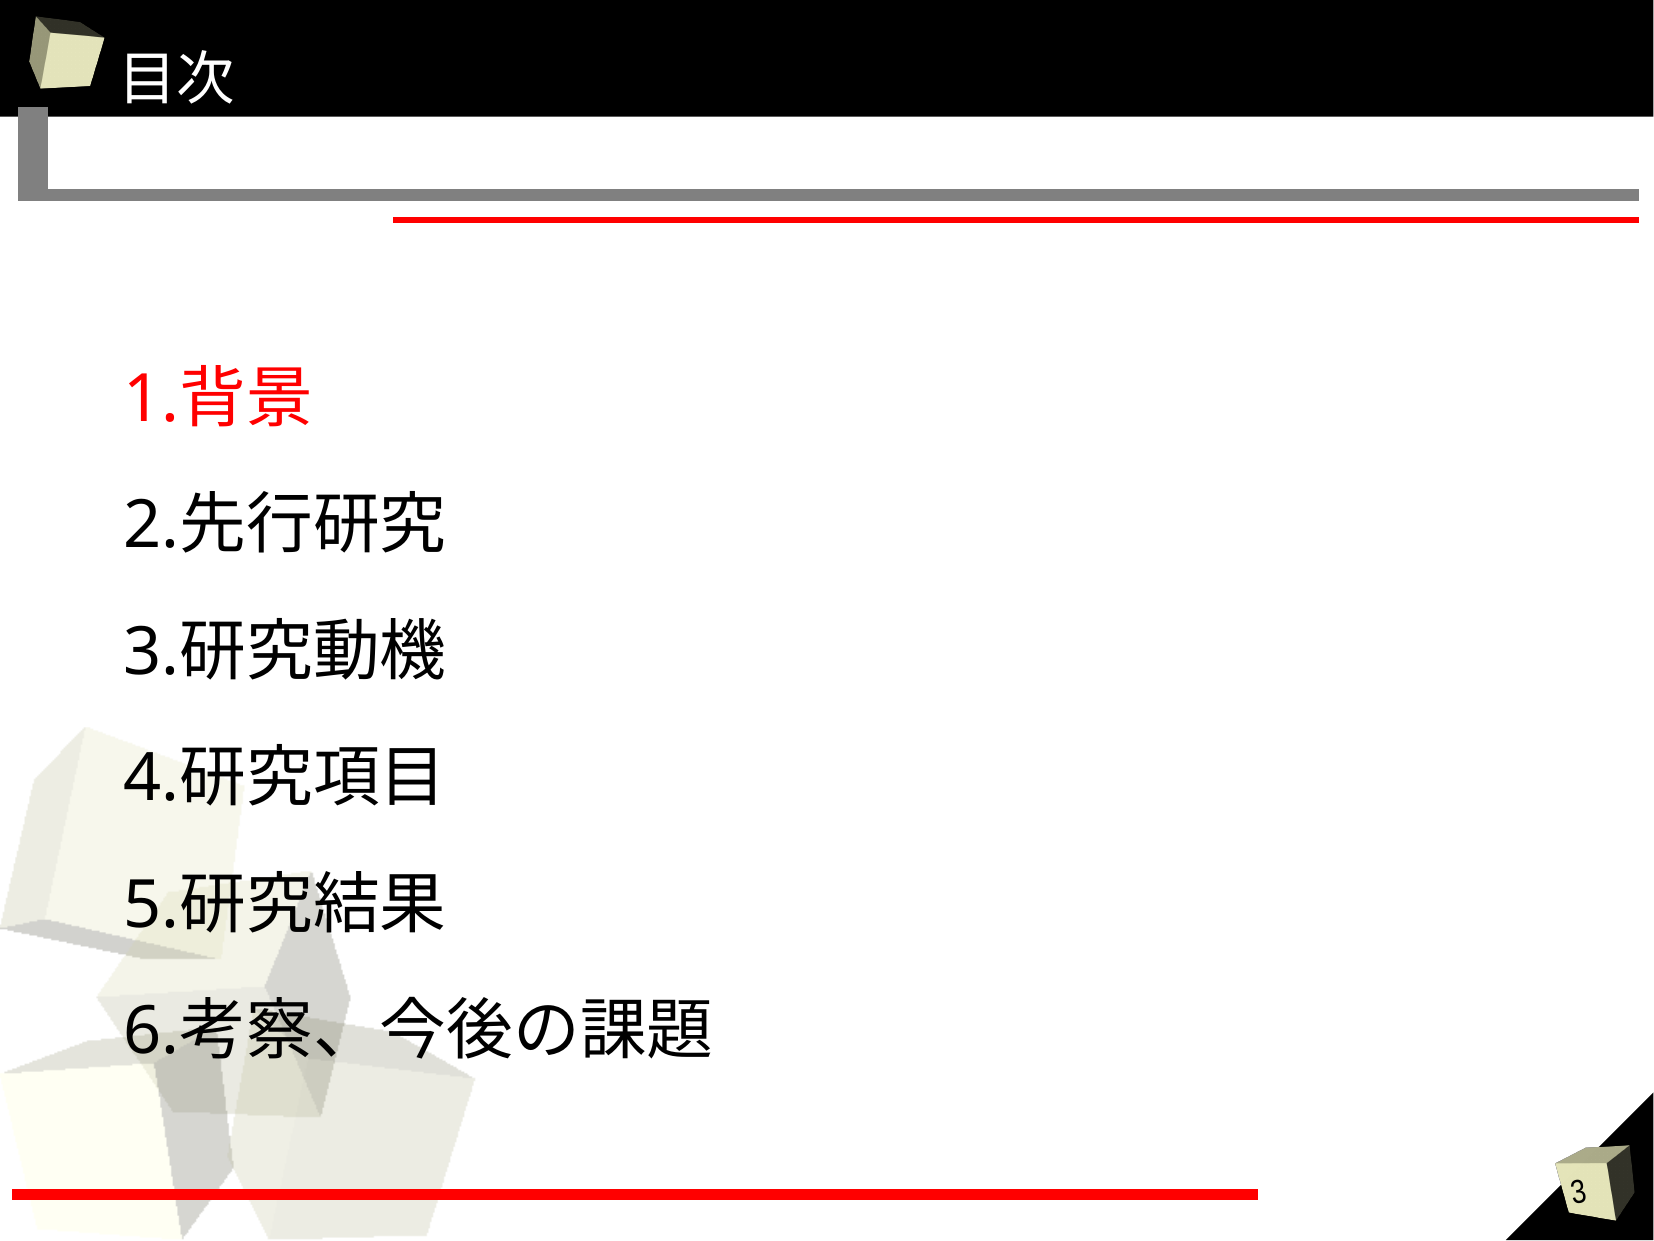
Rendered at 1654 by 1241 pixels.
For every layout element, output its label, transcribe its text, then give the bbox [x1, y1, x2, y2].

list 1.背景 2.先行研究 3.研究動機 4.研究項目 5.研究結果 6.考察、今後の課題 [123, 343, 1536, 1211]
title 目次 [118, 0, 1531, 148]
picture [0, 726, 477, 1241]
